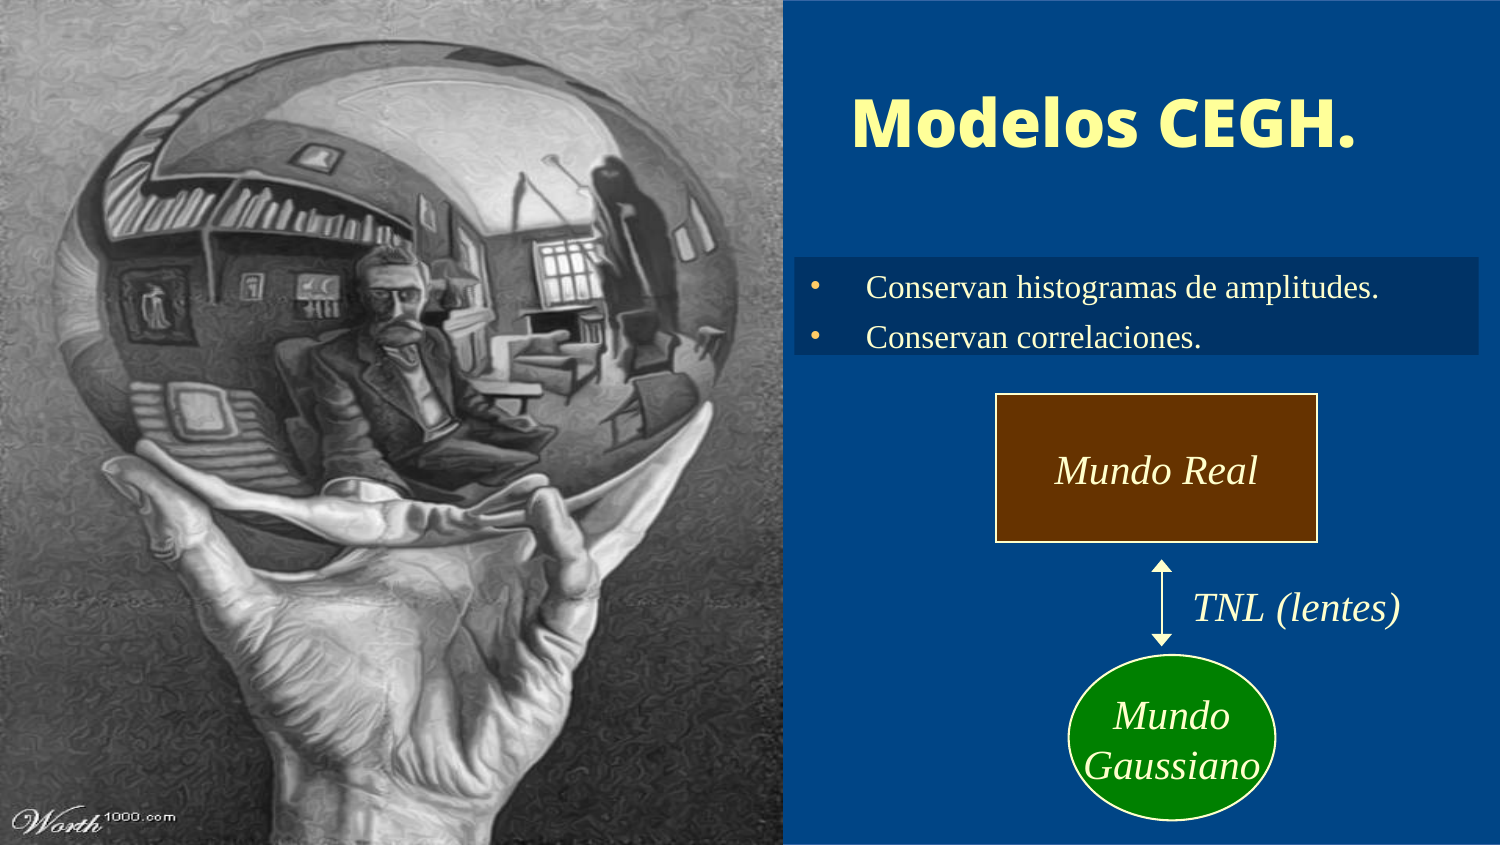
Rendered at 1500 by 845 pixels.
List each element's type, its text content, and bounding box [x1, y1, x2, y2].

title Modelos CEGH. [803, 72, 1479, 169]
text_box Mundo Gaussiano [1068, 654, 1276, 821]
text_box TNL (lentes) [1177, 572, 1416, 638]
text_box Conservan histogramas de amplitudes. Conservan correlaciones. [794, 257, 1479, 355]
text_box [783, 0, 1500, 845]
picture [0, 0, 783, 845]
text_box Mundo Real [996, 394, 1317, 542]
